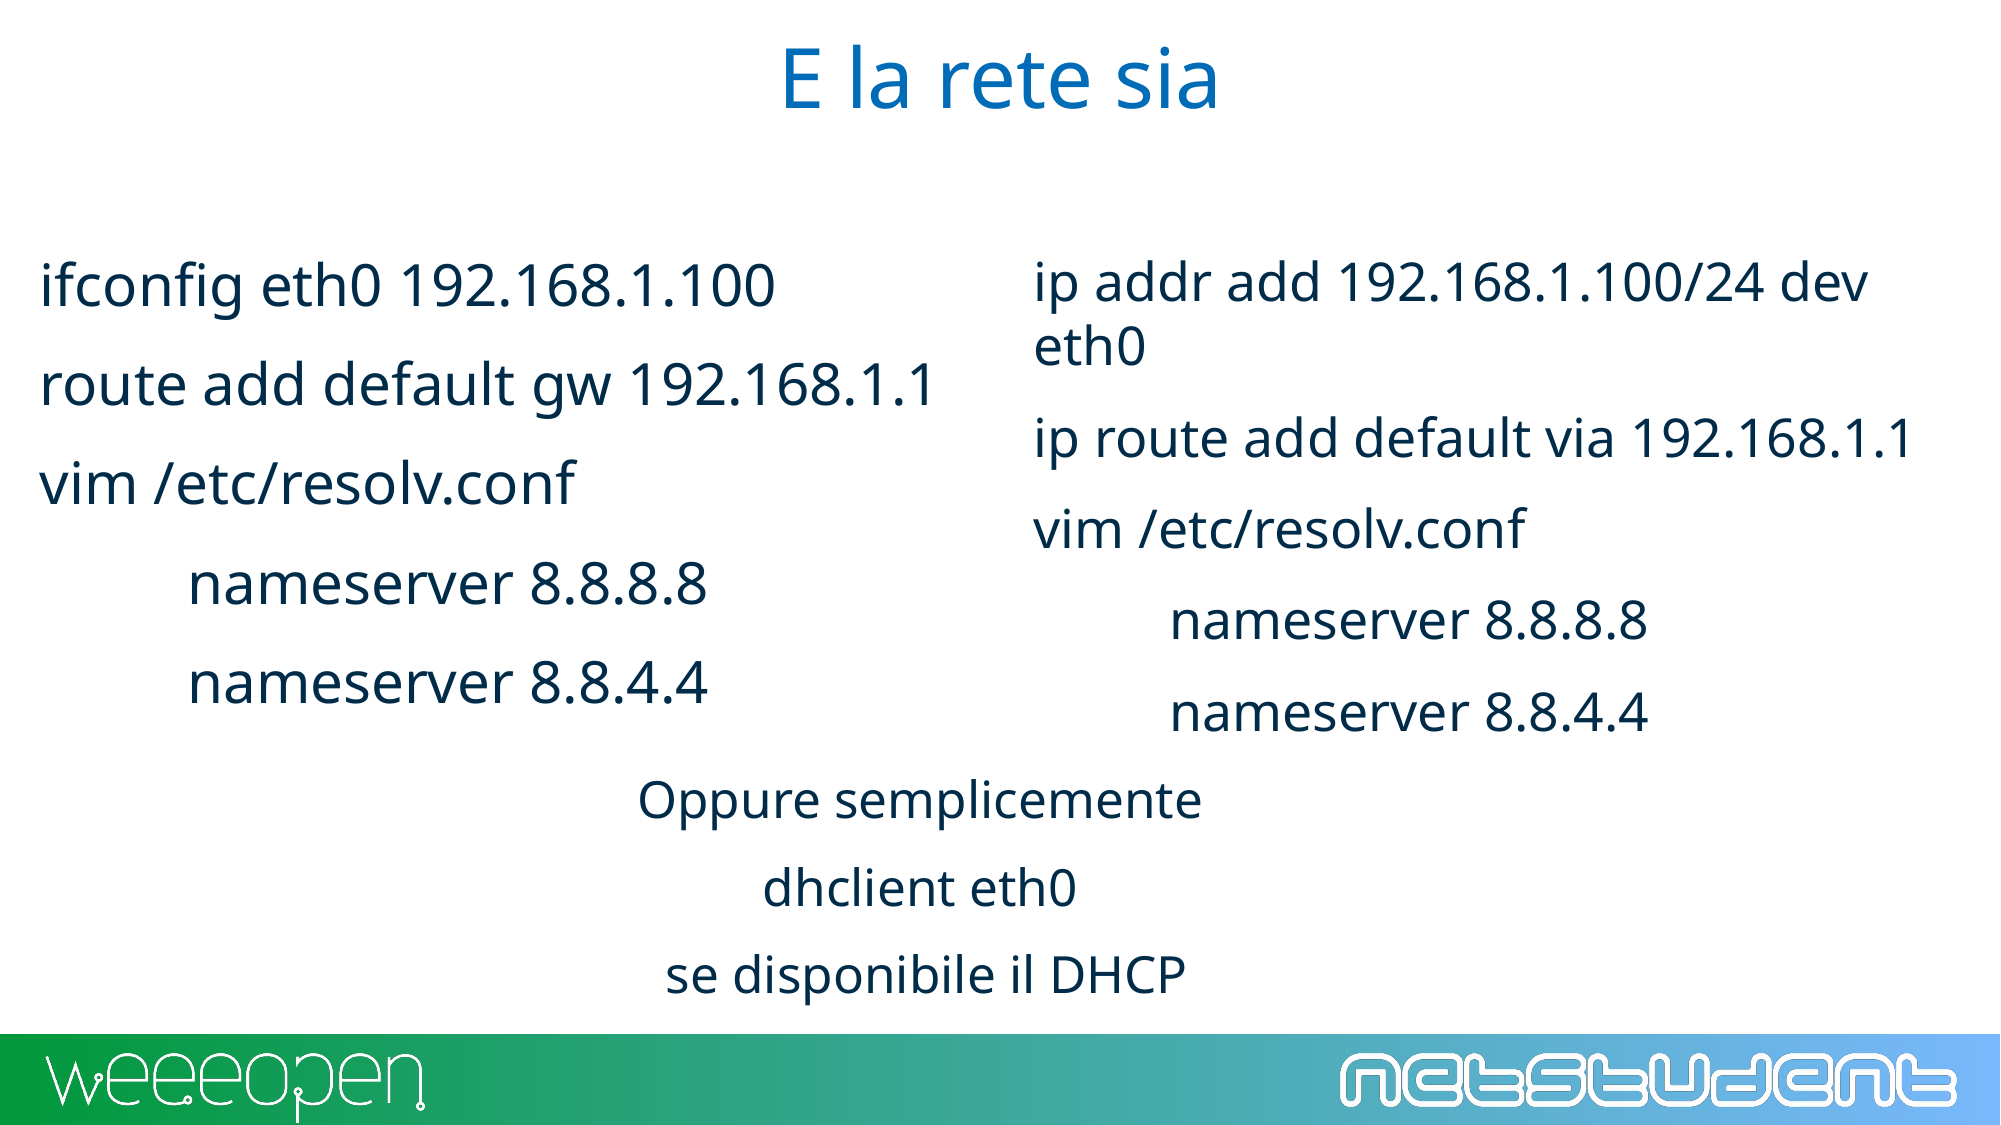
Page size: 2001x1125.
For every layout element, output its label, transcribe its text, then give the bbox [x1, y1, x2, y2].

list ip addr add 192.168.1.100/24 dev eth0 ip route add default via 192.168.1.1 vim /etc/resolv.conf nameserver 8.8.8.8 nameserver 8.8.4.4 [1033, 248, 1969, 751]
list Oppure semplicemente dhclient eth0 se disponibile il DHCP [453, 767, 1388, 1004]
title E la rete sia [43, 29, 1959, 247]
list ifconfig eth0 192.168.1.100 route add default gw 192.168.1.1 vim /etc/resolv.conf nameserver 8.8.8.8 nameserver 8.8.4.4 [39, 248, 975, 751]
picture [1340, 1053, 1957, 1107]
picture [45, 1053, 425, 1123]
